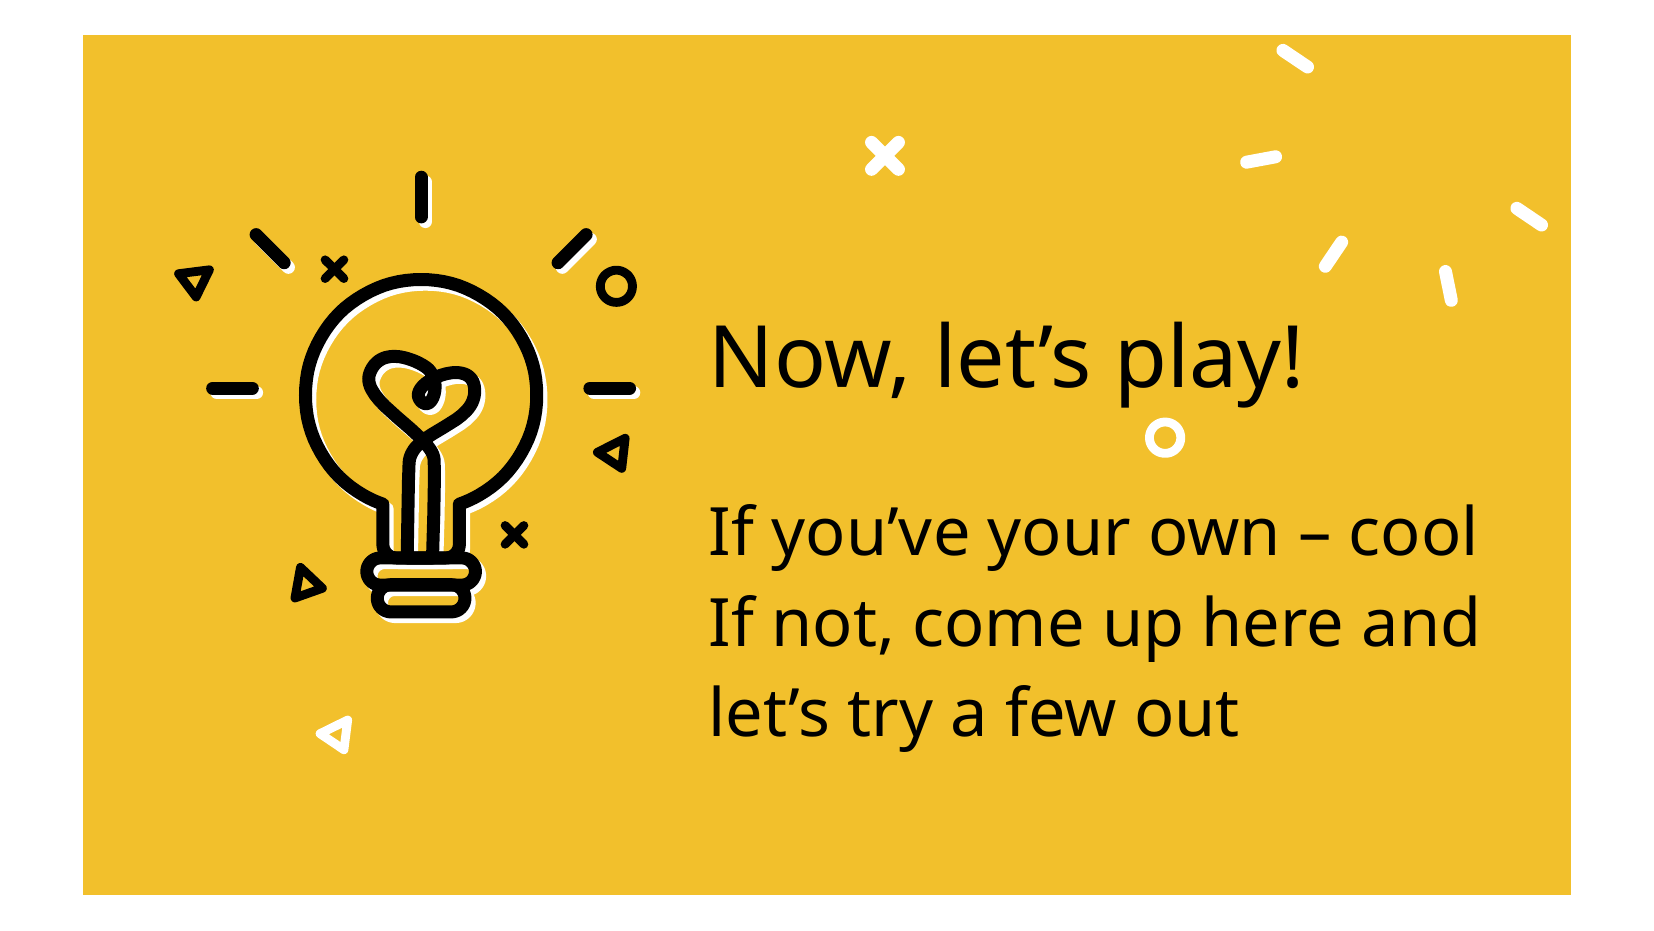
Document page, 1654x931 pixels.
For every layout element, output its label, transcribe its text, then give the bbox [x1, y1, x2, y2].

title Now, let’s play! [708, 295, 1536, 414]
subtitle If you’ve your own – cool If not, come up here and let’s try a few out [708, 472, 1536, 768]
